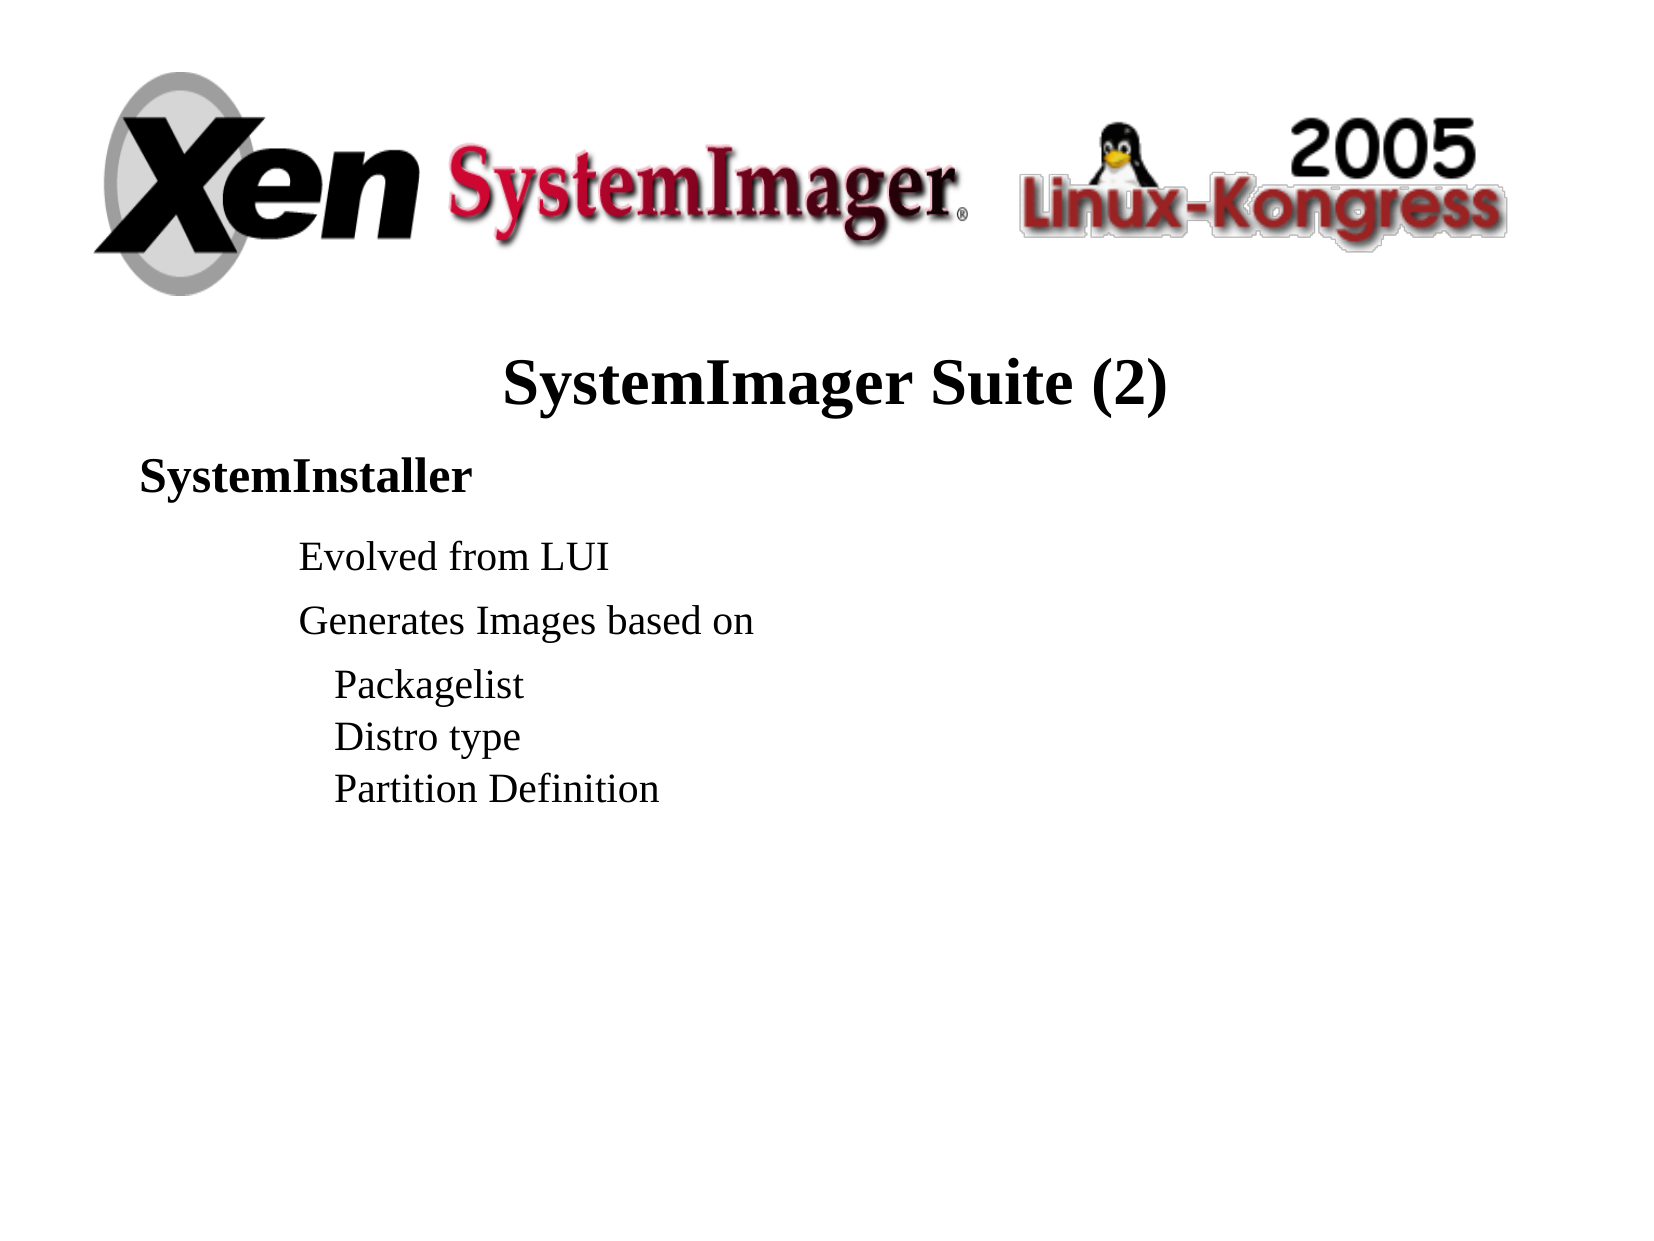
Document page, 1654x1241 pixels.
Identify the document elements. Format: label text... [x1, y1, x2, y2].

list SystemImager Suite (2) SystemInstaller Evolved from LUI Generates Images based on Packagelist Distro type Partition Definition [121, 344, 1534, 1127]
picture [445, 132, 971, 254]
picture [93, 72, 420, 296]
picture [1006, 106, 1524, 265]
